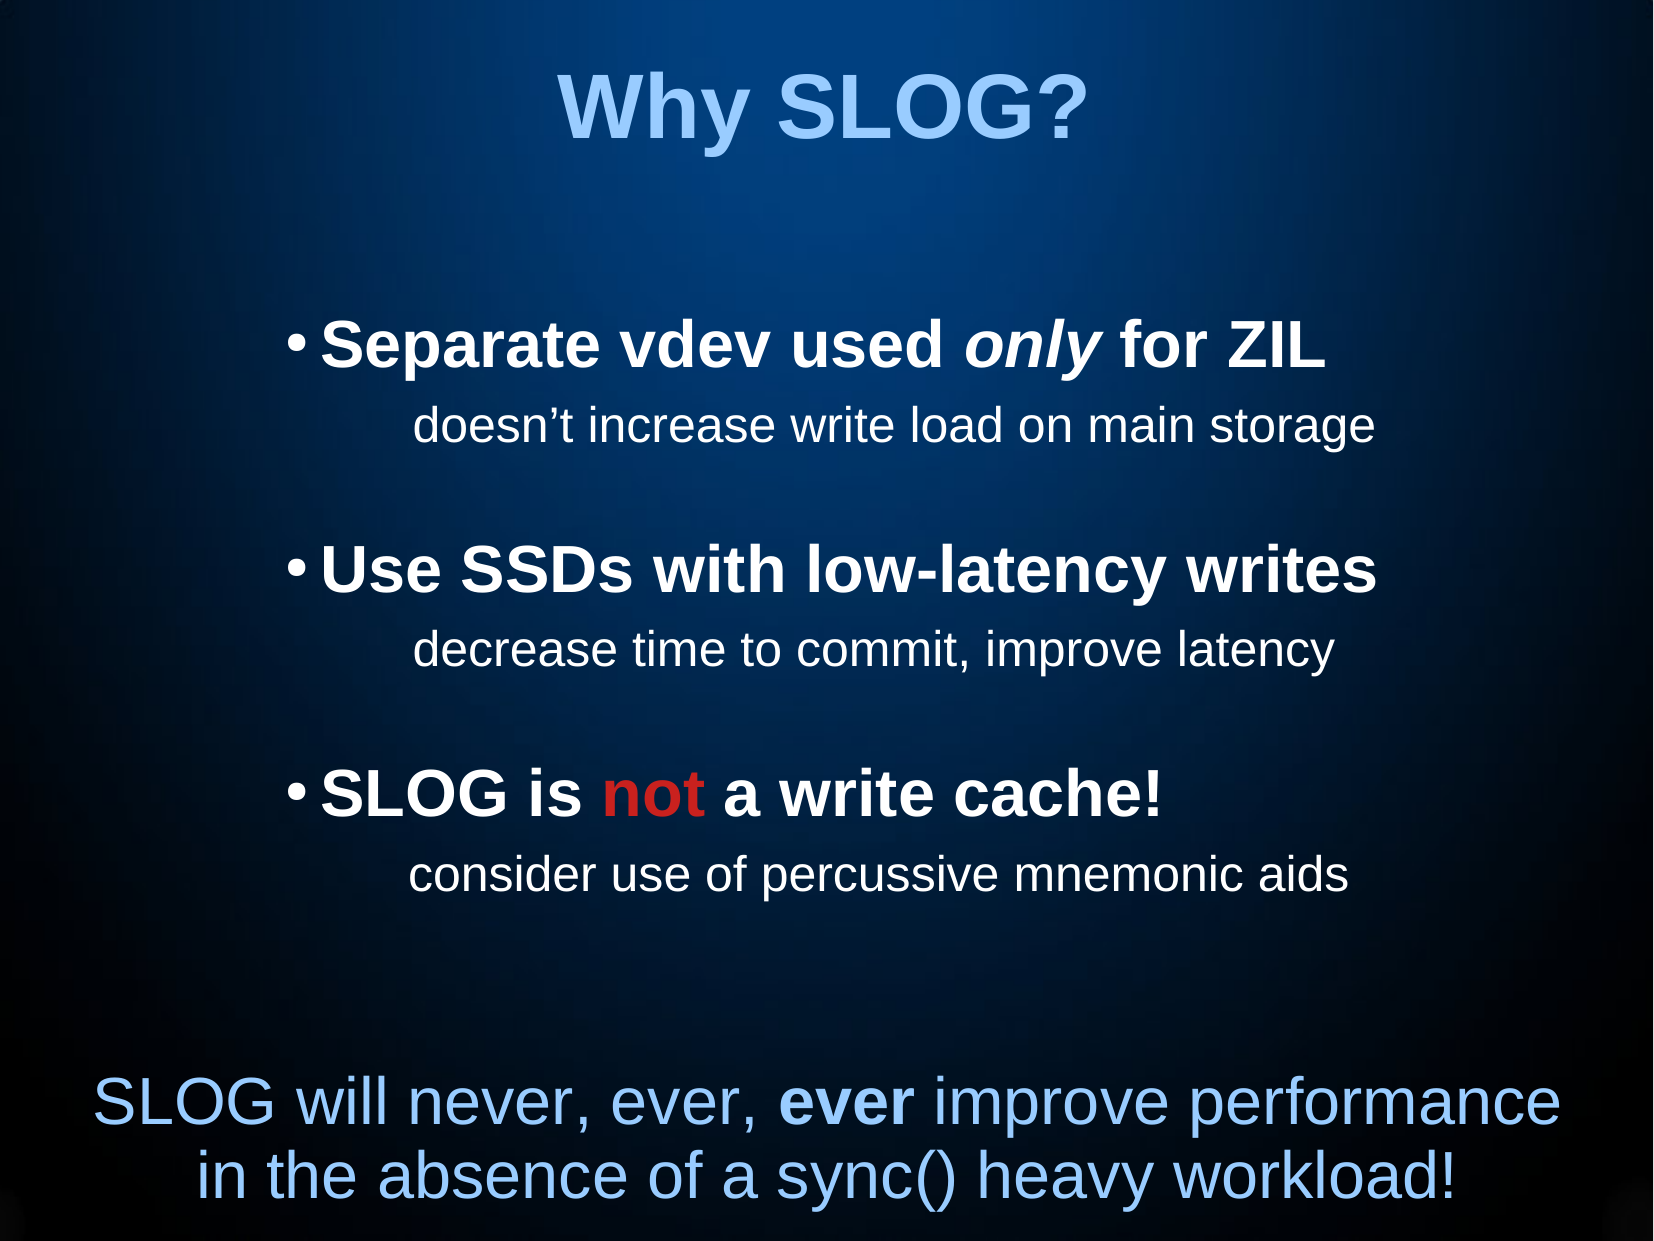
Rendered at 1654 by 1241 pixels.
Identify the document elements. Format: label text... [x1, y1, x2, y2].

title Why SLOG? [0, 2, 1651, 211]
text_box Separate vdev used only for ZIL doesn’t increase write load on main storage Use SSDs with low-latency writes decrease time to commit, improve latency SLOG is not a write cache! consider use of percussive mnemonic aids [270, 300, 1441, 913]
title SLOG will never, ever, ever improve performance in the absence of a sync() heavy workload! [3, 1035, 1653, 1241]
picture [0, 0, 1654, 1241]
